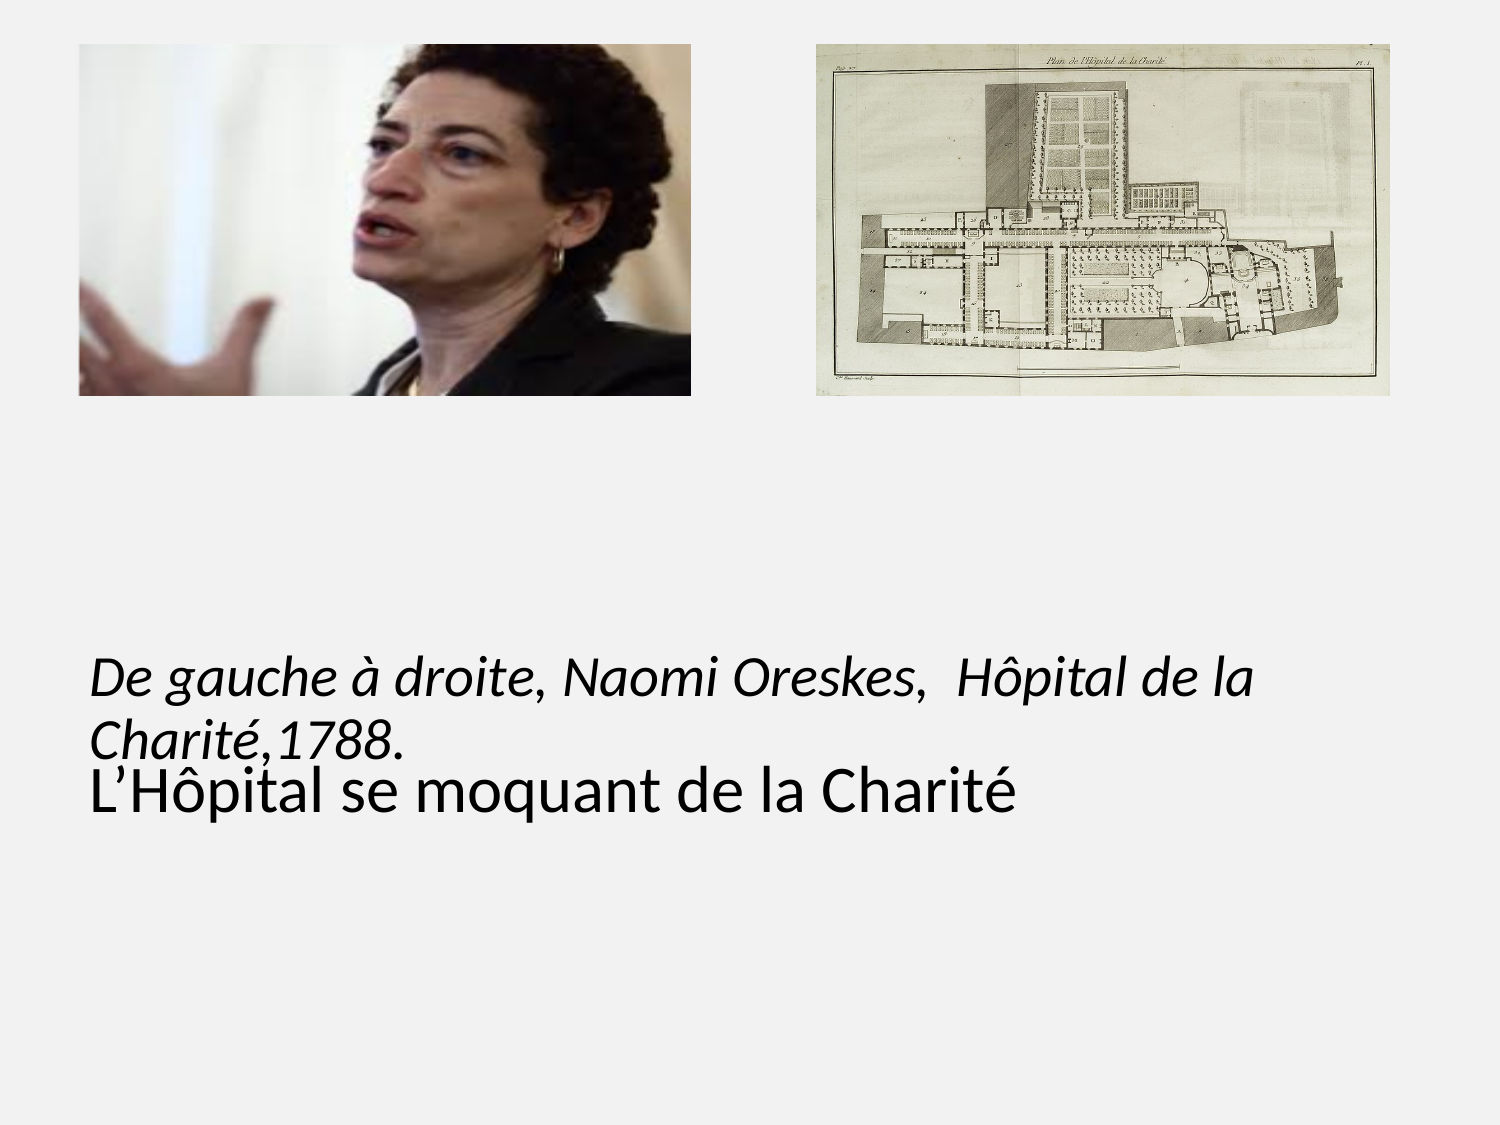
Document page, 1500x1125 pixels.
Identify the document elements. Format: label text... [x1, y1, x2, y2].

title De gauche à droite, Naomi Oreskes, Hôpital de la Charité,1788. [75, 45, 1425, 716]
picture [75, 44, 691, 396]
picture [816, 44, 1390, 396]
text_box L’Hôpital se moquant de la Charité [75, 738, 1134, 834]
